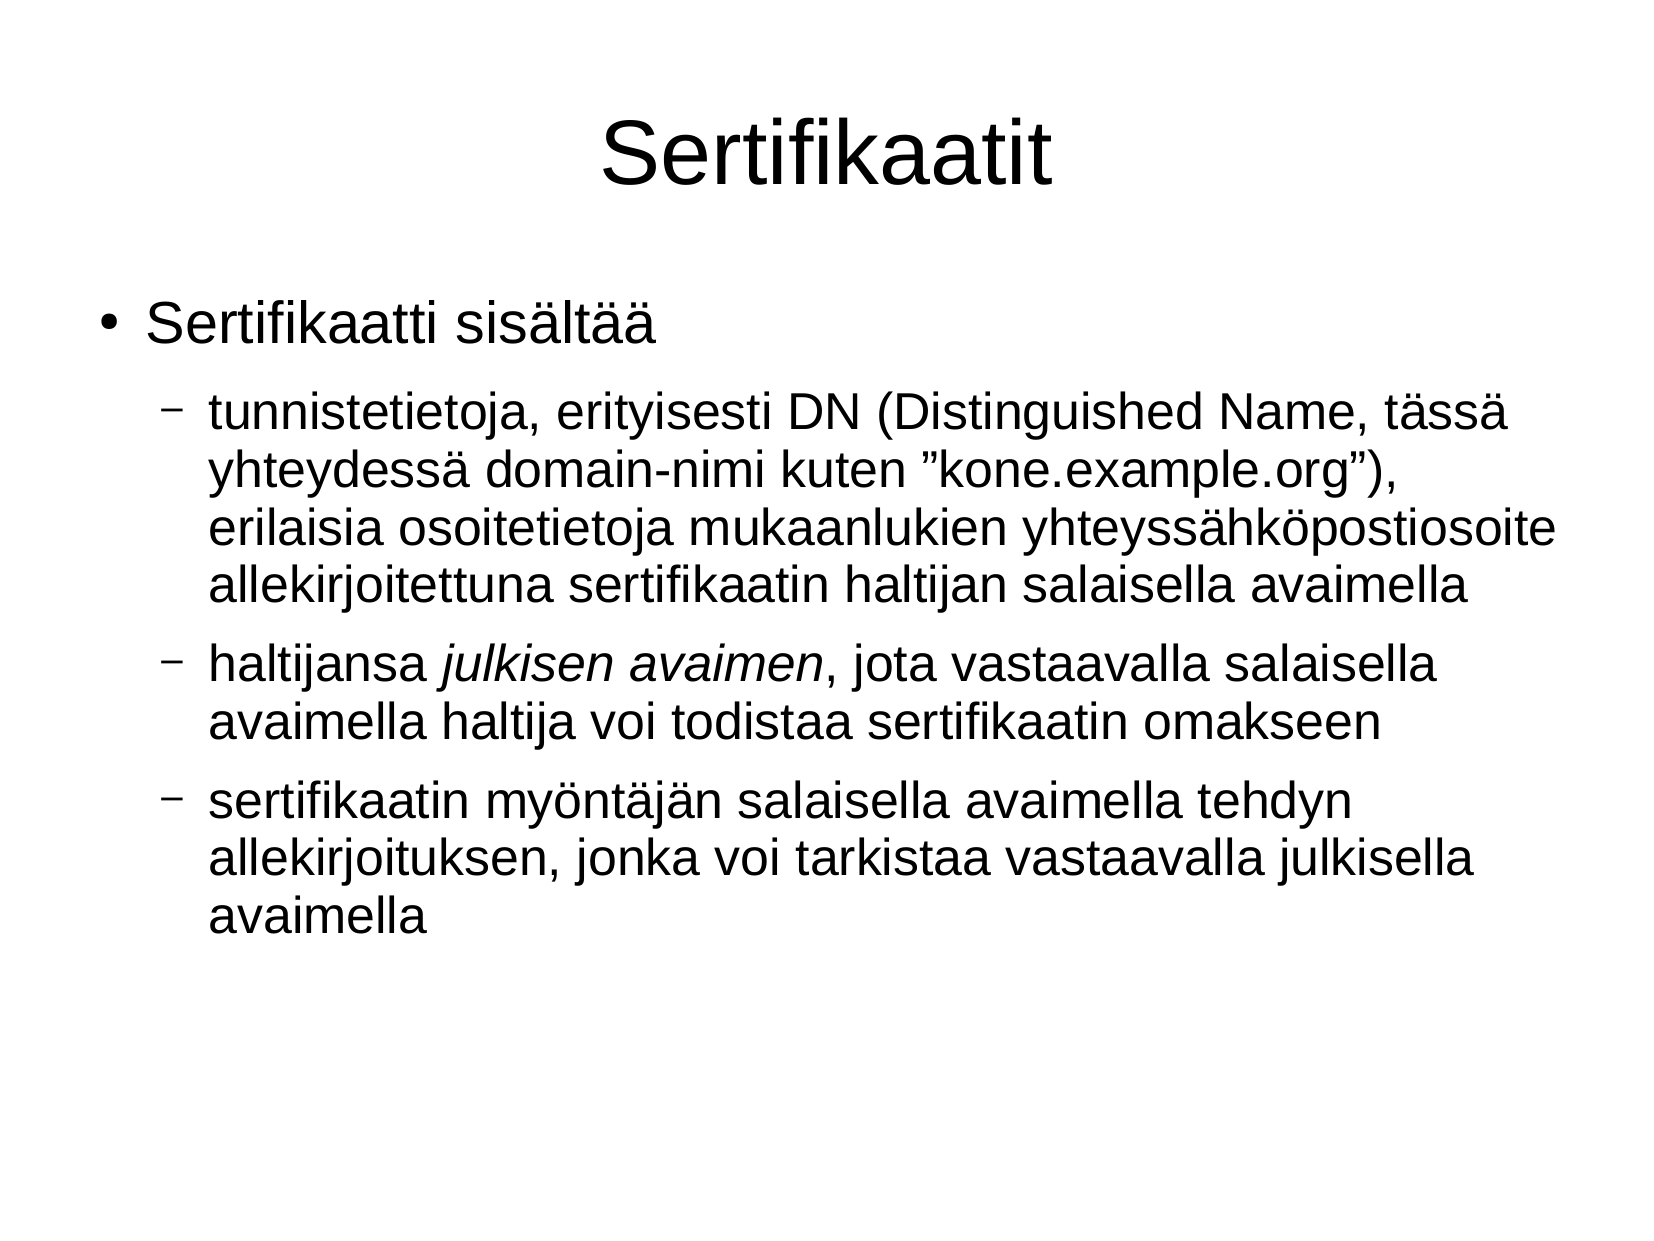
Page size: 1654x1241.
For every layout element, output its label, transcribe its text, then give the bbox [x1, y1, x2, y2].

title Sertifikaatit [82, 49, 1571, 257]
list Sertifikaatti sisältää tunnistetietoja, erityisesti DN (Distinguished Name, tässä yhteydessä domain-nimi kuten ”kone.example.org”), erilaisia osoitetietoja mukaanlukien yhteyssähköpostiosoite allekirjoitettuna sertifikaatin haltijan salaisella avaimella haltijansa julkisen avaimen, jota vastaavalla salaisella avaimella haltija voi todistaa sertifikaatin omakseen sertifikaatin myöntäjän salaisella avaimella tehdyn allekirjoituksen, jonka voi tarkistaa vastaavalla julkisella avaimella [82, 290, 1571, 1010]
